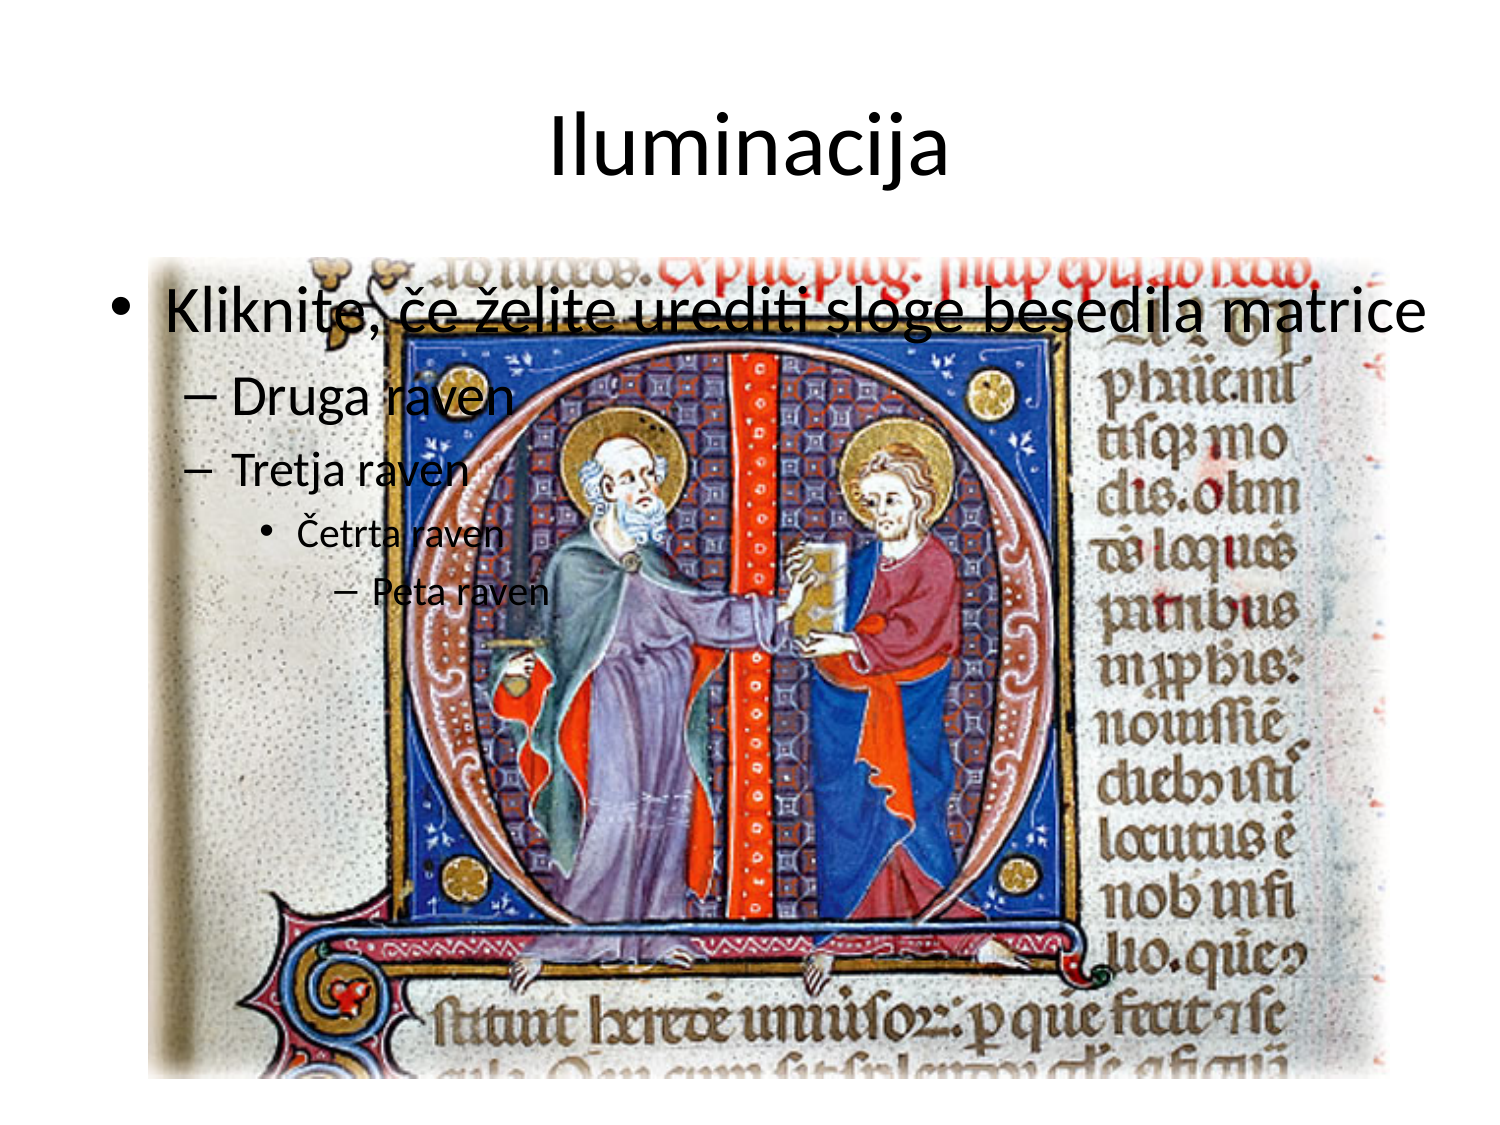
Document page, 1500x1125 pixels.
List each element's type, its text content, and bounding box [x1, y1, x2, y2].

picture [148, 257, 1390, 1079]
title Iluminacija [75, 45, 1425, 233]
